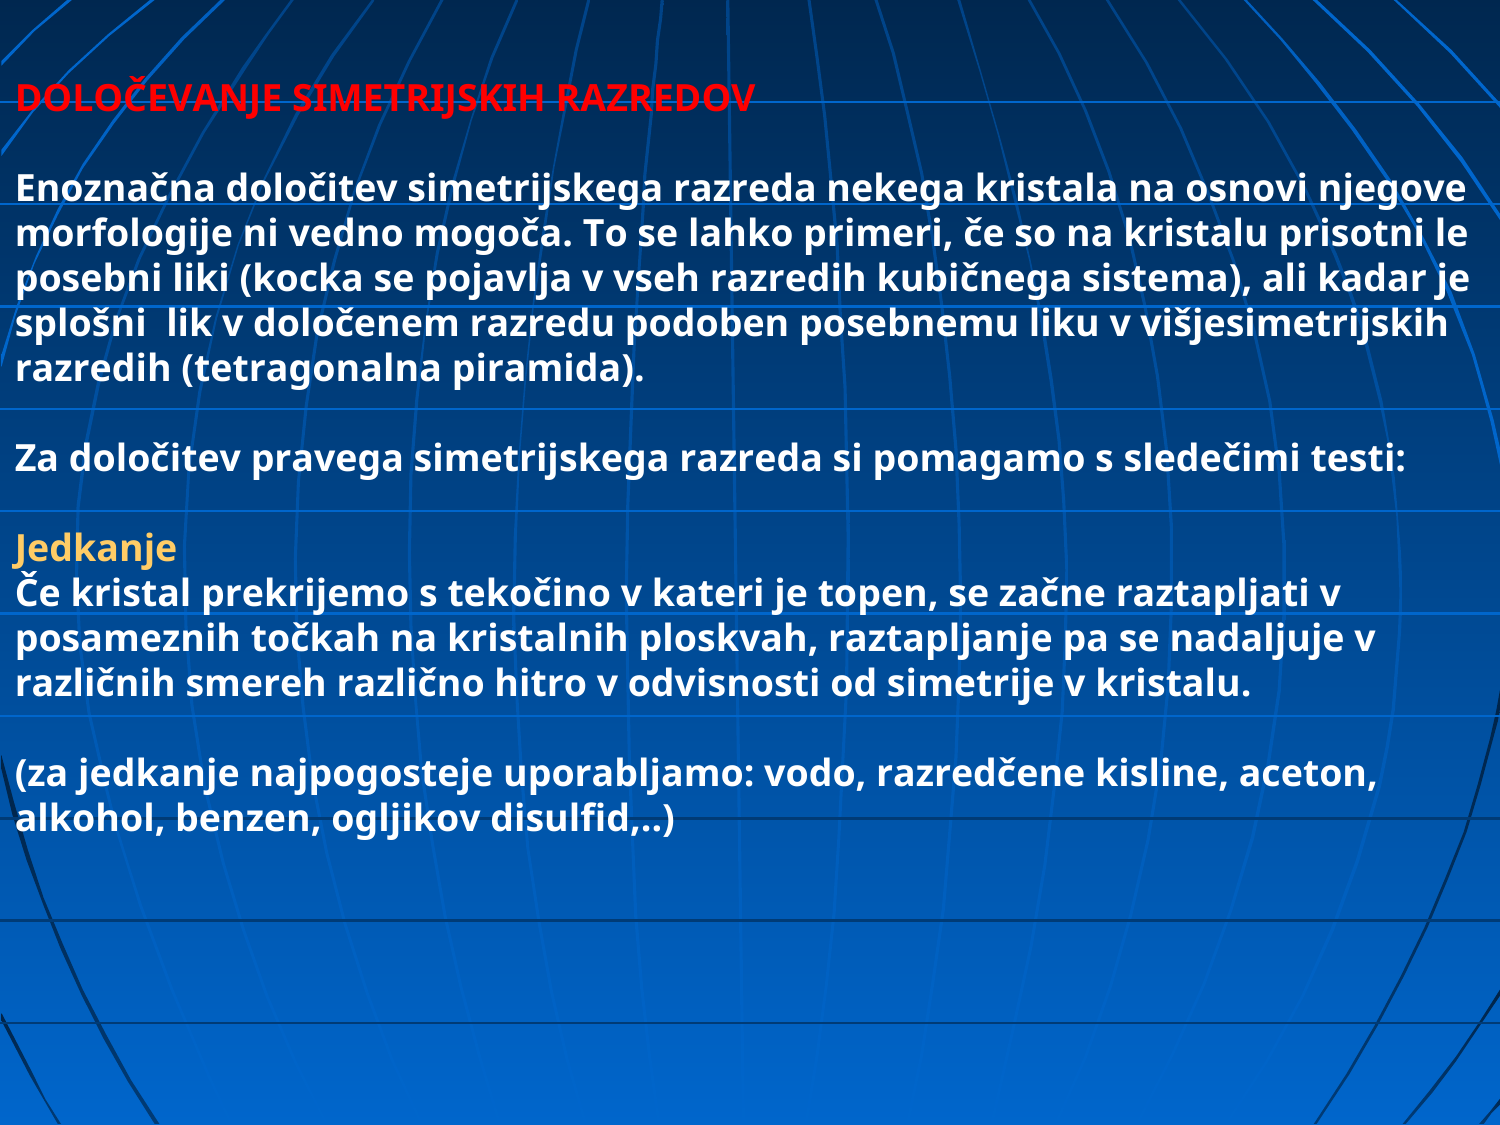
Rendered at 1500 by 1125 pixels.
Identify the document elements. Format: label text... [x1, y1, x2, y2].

text_box DOLOČEVANJE SIMETRIJSKIH RAZREDOV Enoznačna določitev simetrijskega razreda nekega kristala na osnovi njegove morfologije ni vedno mogoča. To se lahko primeri, če so na kristalu prisotni le posebni liki (kocka se pojavlja v vseh razredih kubičnega sistema), ali kadar je splošni lik v določenem razredu podoben posebnemu liku v višjesimetrijskih razredih (tetragonalna piramida). Za določitev pravega simetrijskega razreda si pomagamo s sledečimi testi: Jedkanje Če kristal prekrijemo s tekočino v kateri je topen, se začne raztapljati v posameznih točkah na kristalnih ploskvah, raztapljanje pa se nadaljuje v različnih smereh različno hitro v odvisnosti od simetrije v kristalu. (za jedkanje najpogosteje uporabljamo: vodo, razredčene kisline, aceton, alkohol, benzen, ogljikov disulfid,..) [0, 66, 1500, 847]
